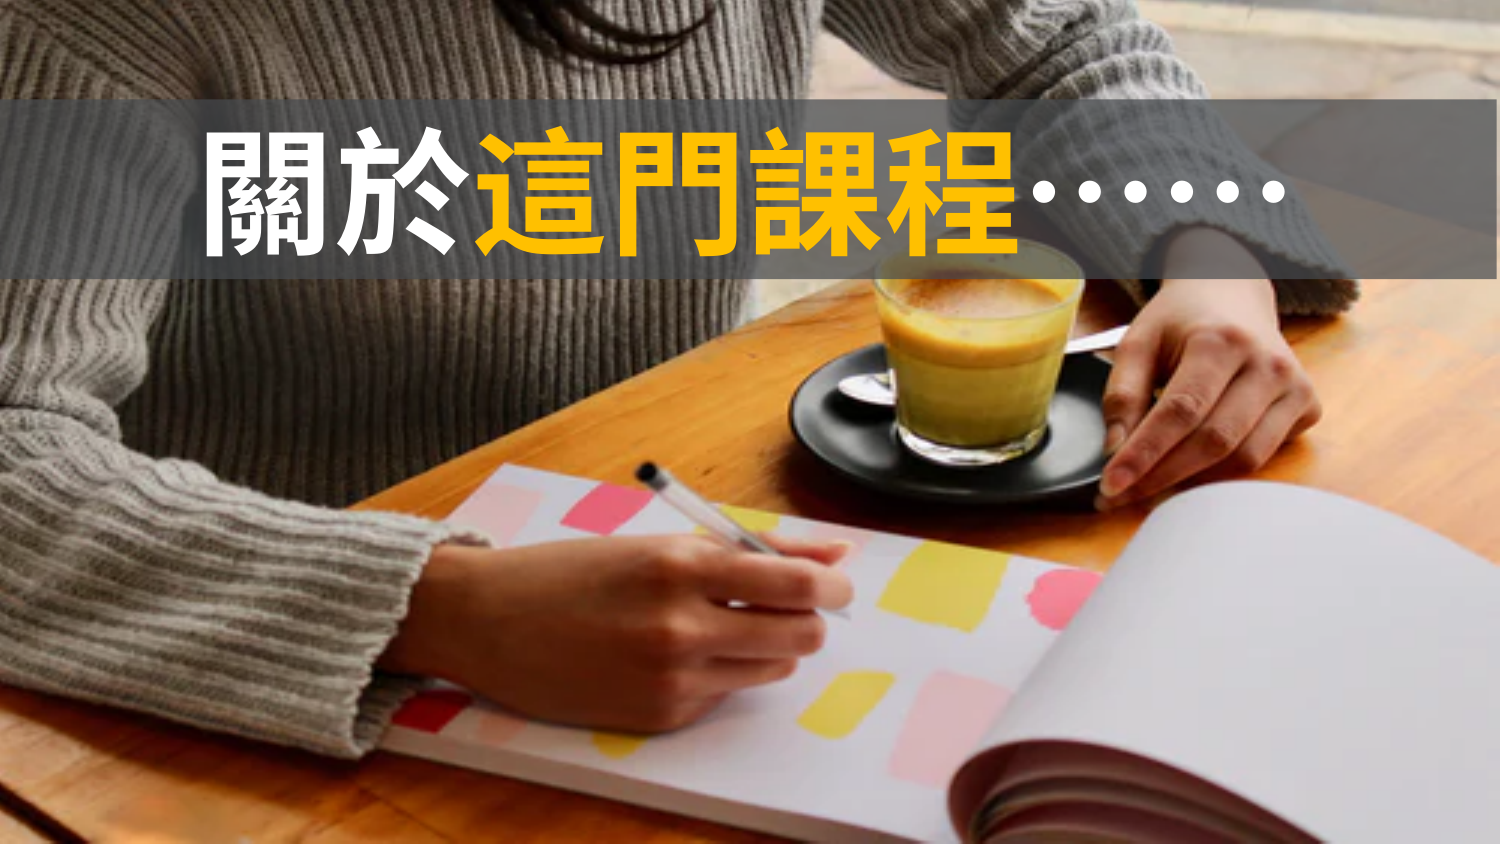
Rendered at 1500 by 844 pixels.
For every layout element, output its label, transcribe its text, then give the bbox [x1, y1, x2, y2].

text_box 關於這門課程…… [0, 99, 1497, 280]
picture [0, 0, 1500, 844]
